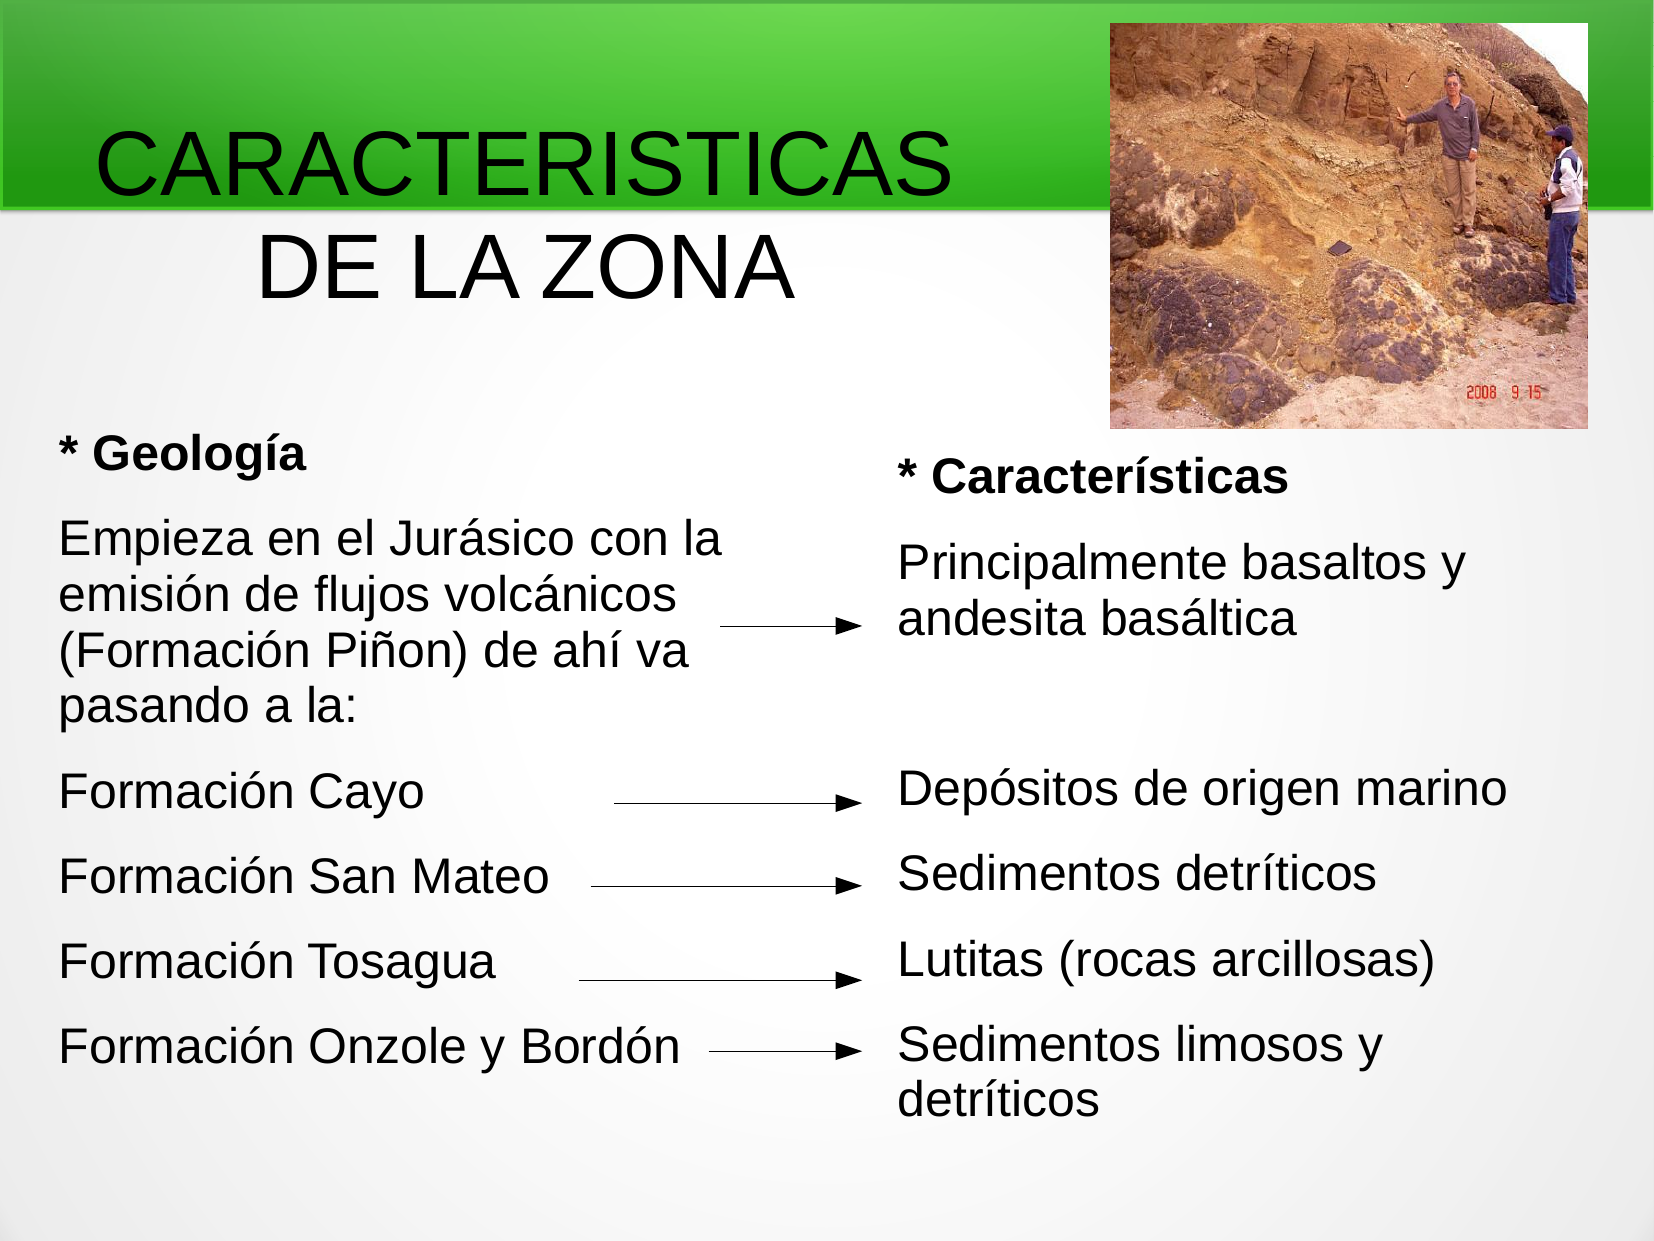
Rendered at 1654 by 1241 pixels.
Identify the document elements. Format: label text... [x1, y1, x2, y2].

picture [1110, 23, 1588, 429]
list * Características Principalmente basaltos y andesita basáltica Depósitos de origen marino Sedimentos detríticos Lutitas (rocas arcillosas) Sedimentos limosos y detríticos [897, 448, 1595, 1229]
list * Geología Empieza en el Jurásico con la emisión de flujos volcánicos (Formación Piñon) de ahí va pasando a la: Formación Cayo Formación San Mateo Formación Tosagua Formación Onzole y Bordón [59, 425, 804, 1193]
title CARACTERISTICAS DE LA ZONA [94, 111, 957, 319]
